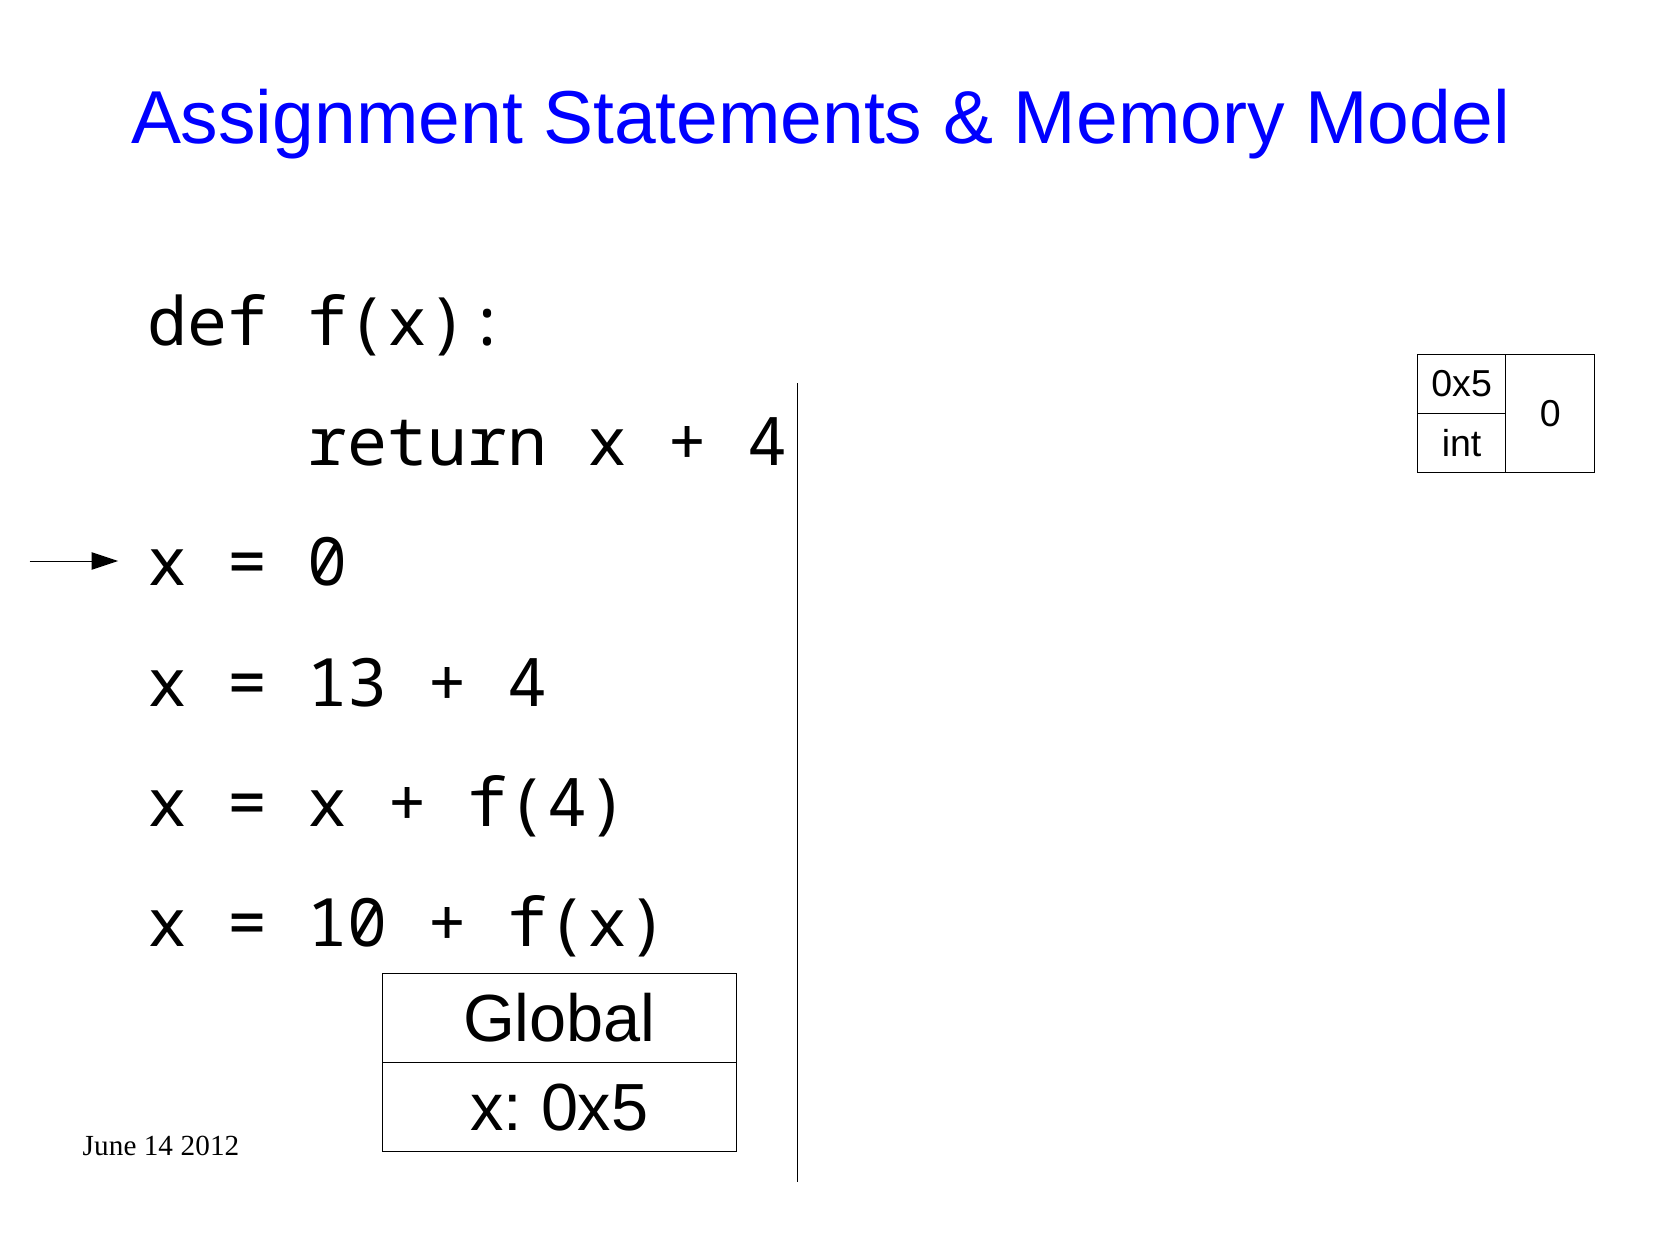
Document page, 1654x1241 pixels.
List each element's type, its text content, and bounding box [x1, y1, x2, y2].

text_box 0x5 [1417, 354, 1505, 414]
text_box x: 0x5 [382, 1062, 737, 1152]
text_box 0 [1505, 354, 1595, 473]
text_box Global [382, 973, 737, 1062]
list def f(x): return x + 4 x = 0 x = 13 + 4 x = x + f(4) x = 10 + f(x) [76, 274, 1506, 822]
title Assignment Statements & Memory Model [76, 58, 1565, 178]
text_box int [1417, 414, 1505, 473]
